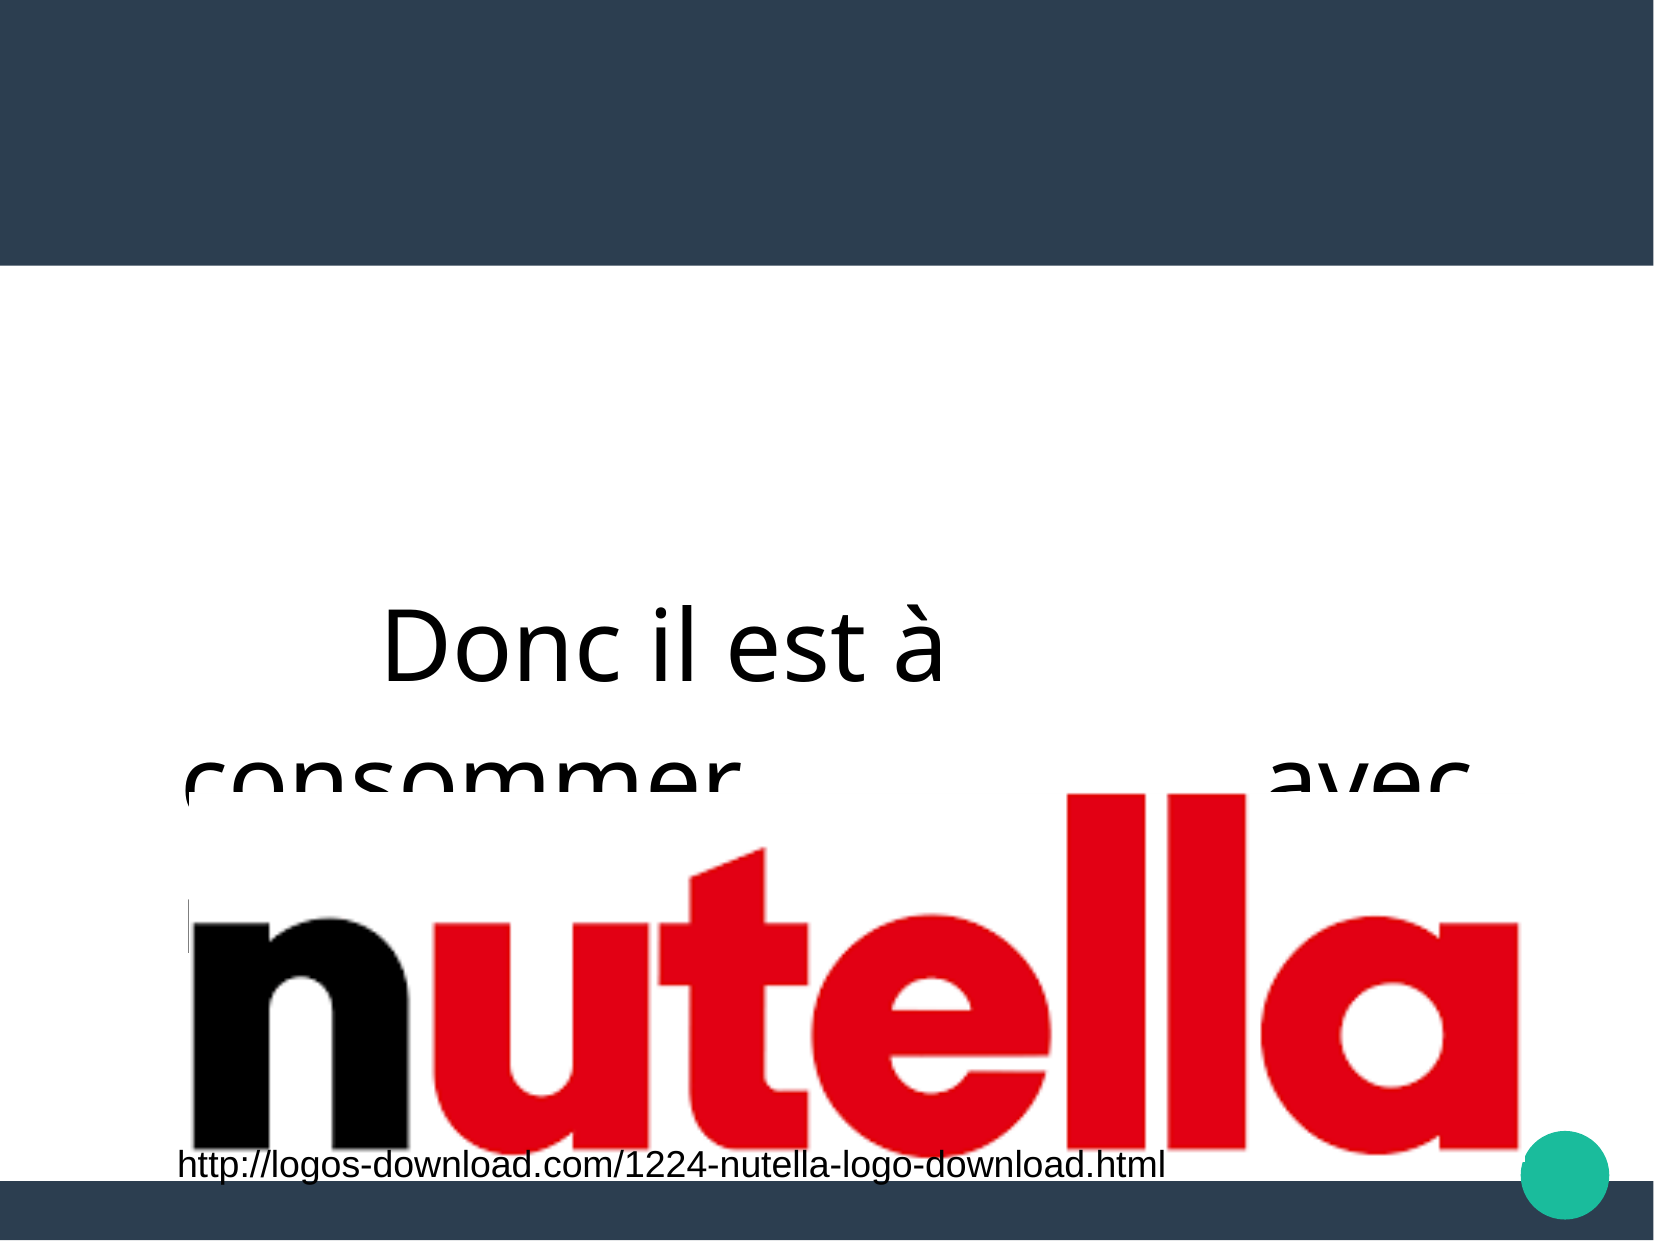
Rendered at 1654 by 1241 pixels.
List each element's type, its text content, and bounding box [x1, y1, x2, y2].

text_box Donc il est à consommer avec modération !!!! [165, 566, 1548, 1047]
text_box http://logos-download.com/1224-nutella-logo-download.html [162, 1136, 1264, 1217]
picture [189, 792, 1525, 1162]
